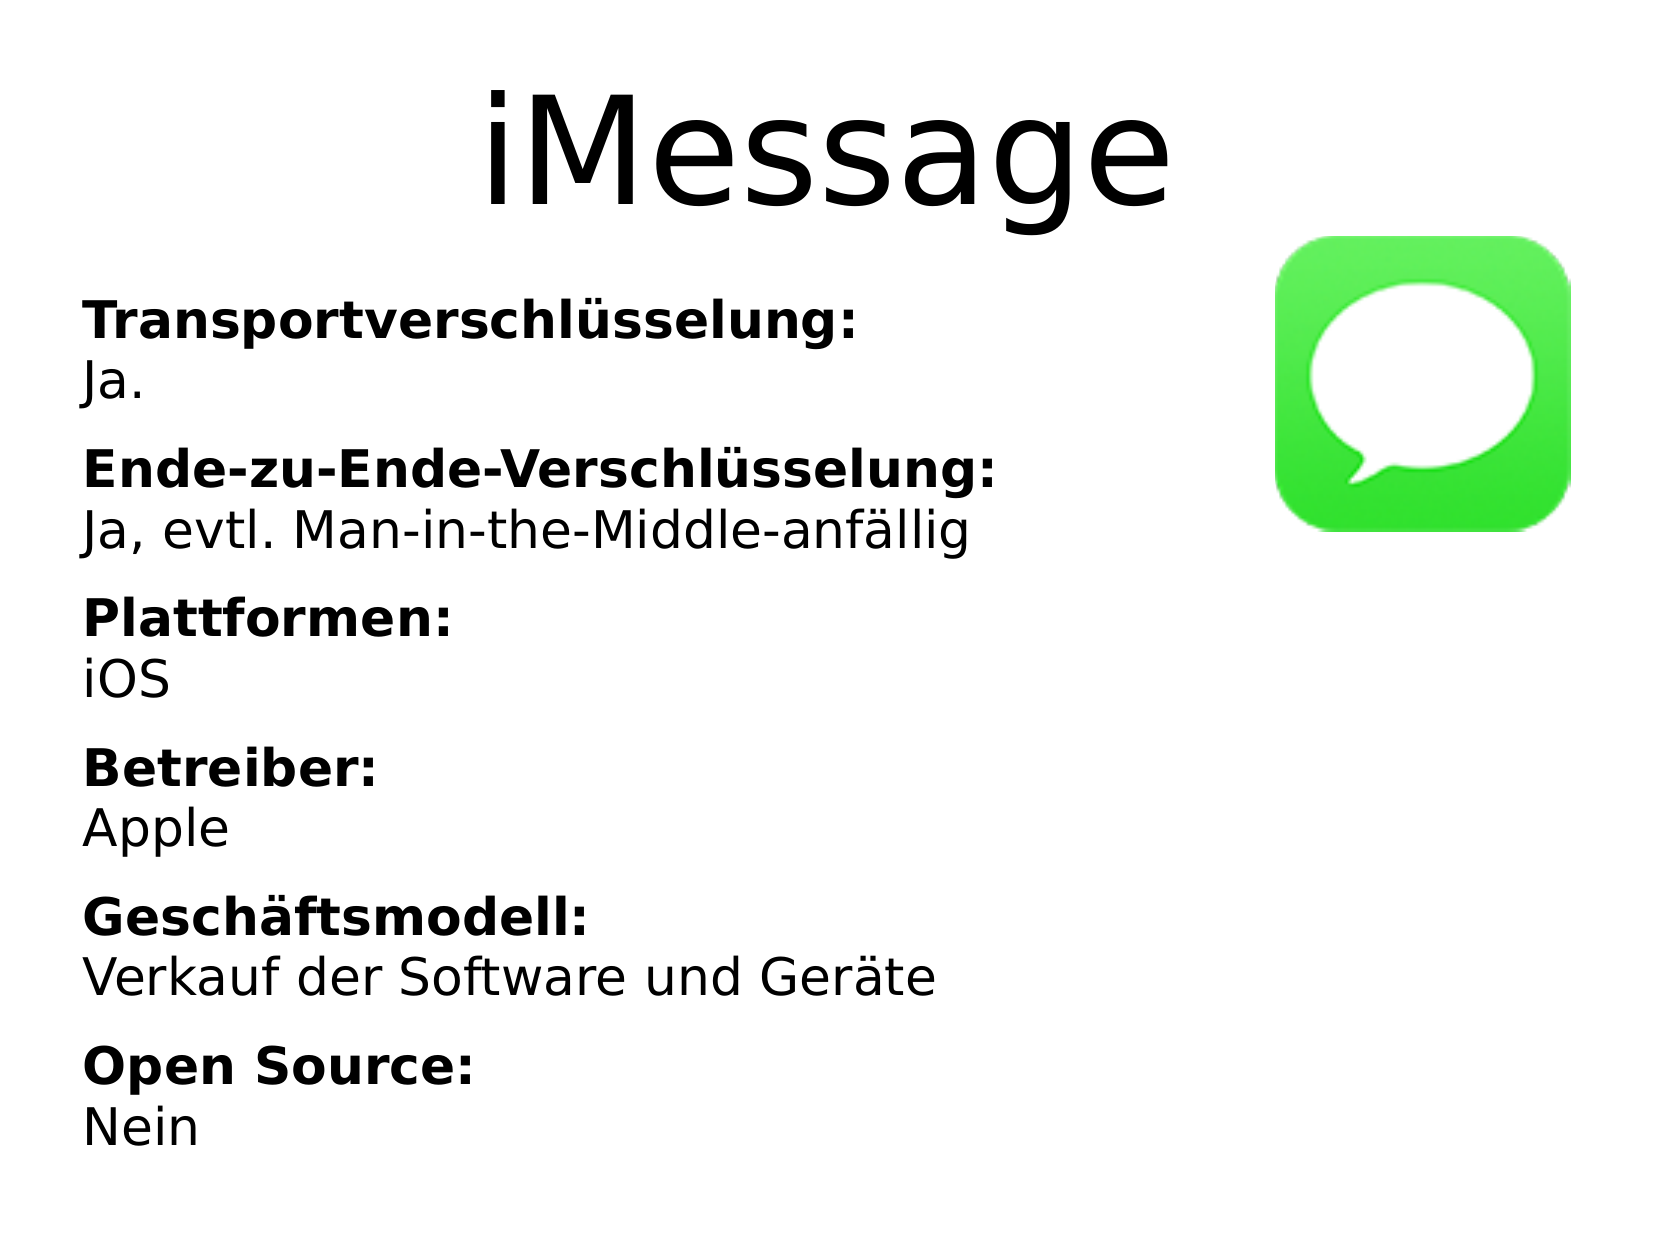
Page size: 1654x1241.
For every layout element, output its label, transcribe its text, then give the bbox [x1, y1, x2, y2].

list Transportverschlüsselung: Ja. Ende-zu-Ende-Verschlüsselung: Ja, evtl. Man-in-the-Middle-anfällig Plattformen: iOS Betreiber: Apple Geschäftsmodell: Verkauf der Software und Geräte Open Source: Nein [82, 290, 1571, 1158]
picture [1275, 236, 1571, 532]
title iMessage [82, 49, 1571, 257]
